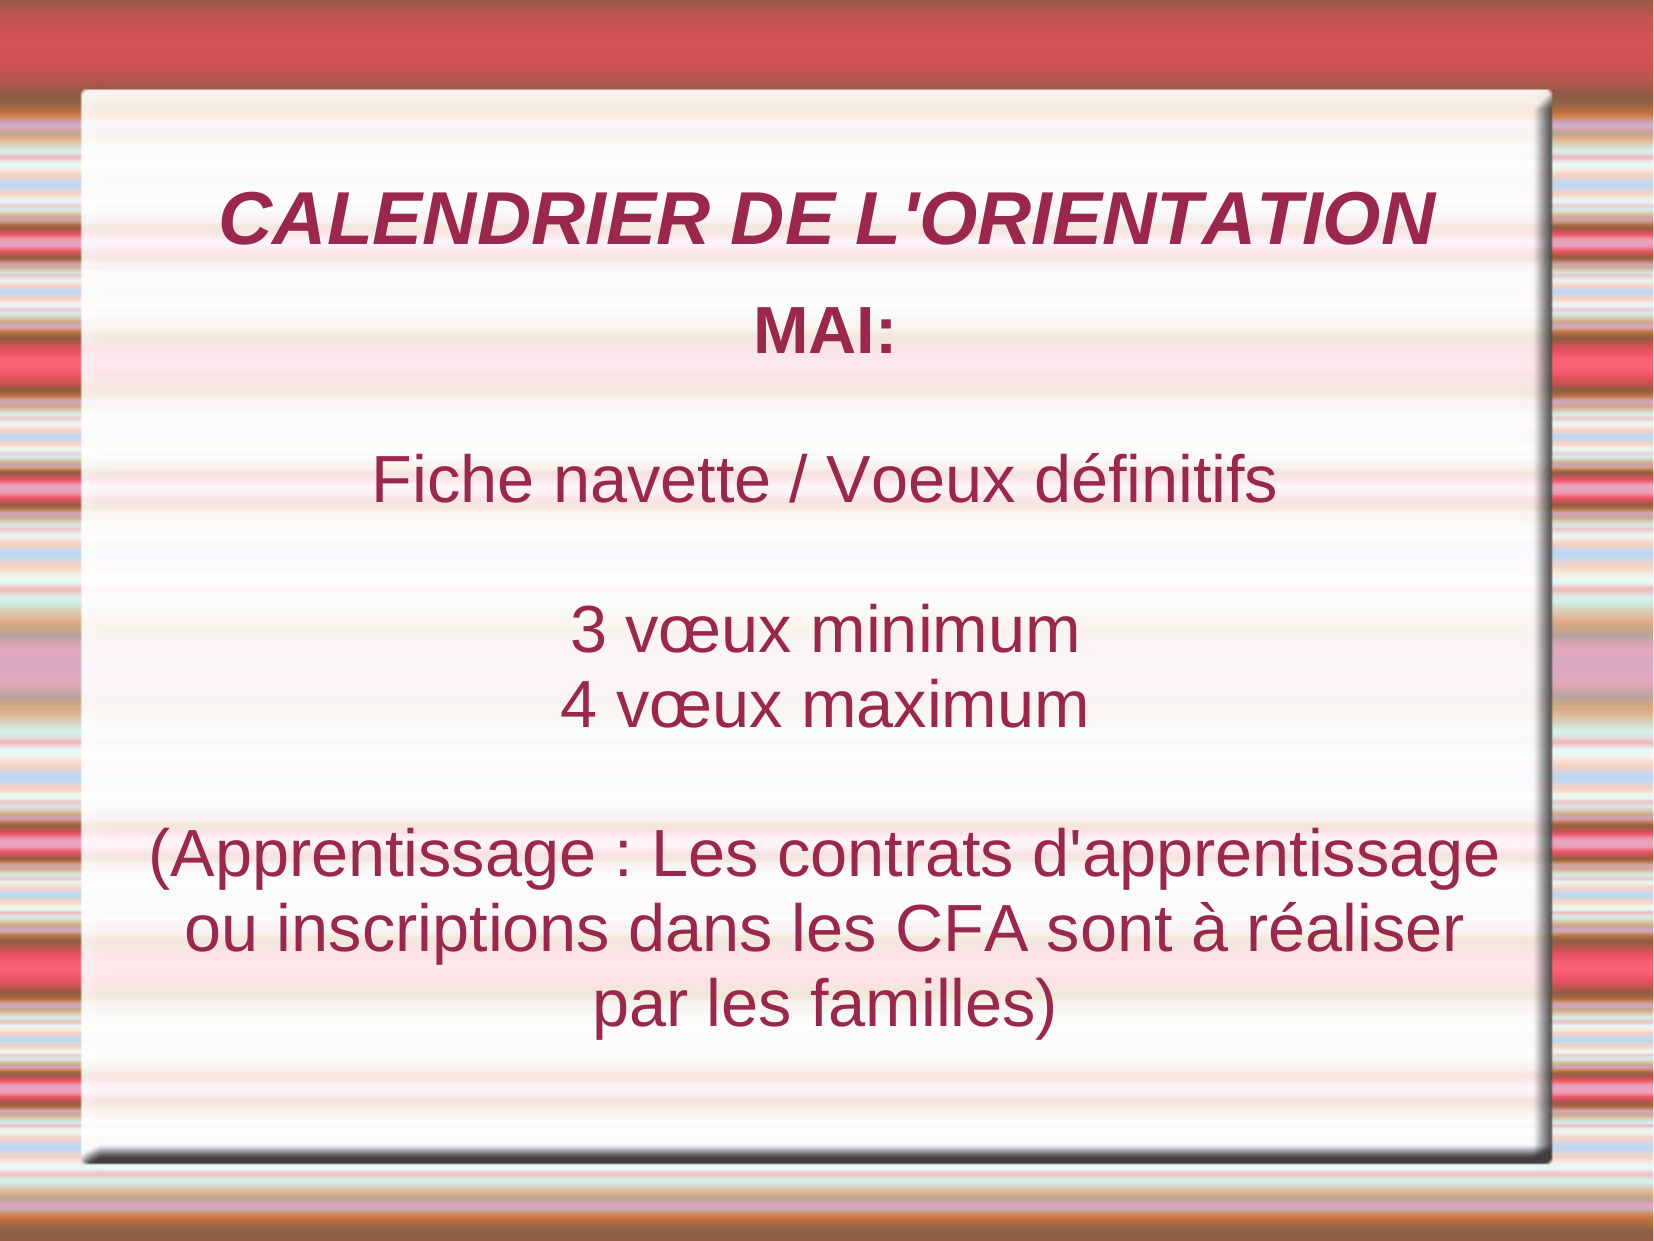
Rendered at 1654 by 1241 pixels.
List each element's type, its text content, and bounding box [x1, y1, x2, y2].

picture [0, 0, 1654, 1241]
title CALENDRIER DE L'ORIENTATION [121, 122, 1534, 315]
subtitle MAI: Fiche navette / Voeux définitifs 3 vœux minimum 4 vœux maximum (Apprentissage : Les contrats d'apprentissage ou inscriptions dans les CFA sont à réaliser par les familles) [134, 292, 1516, 1190]
